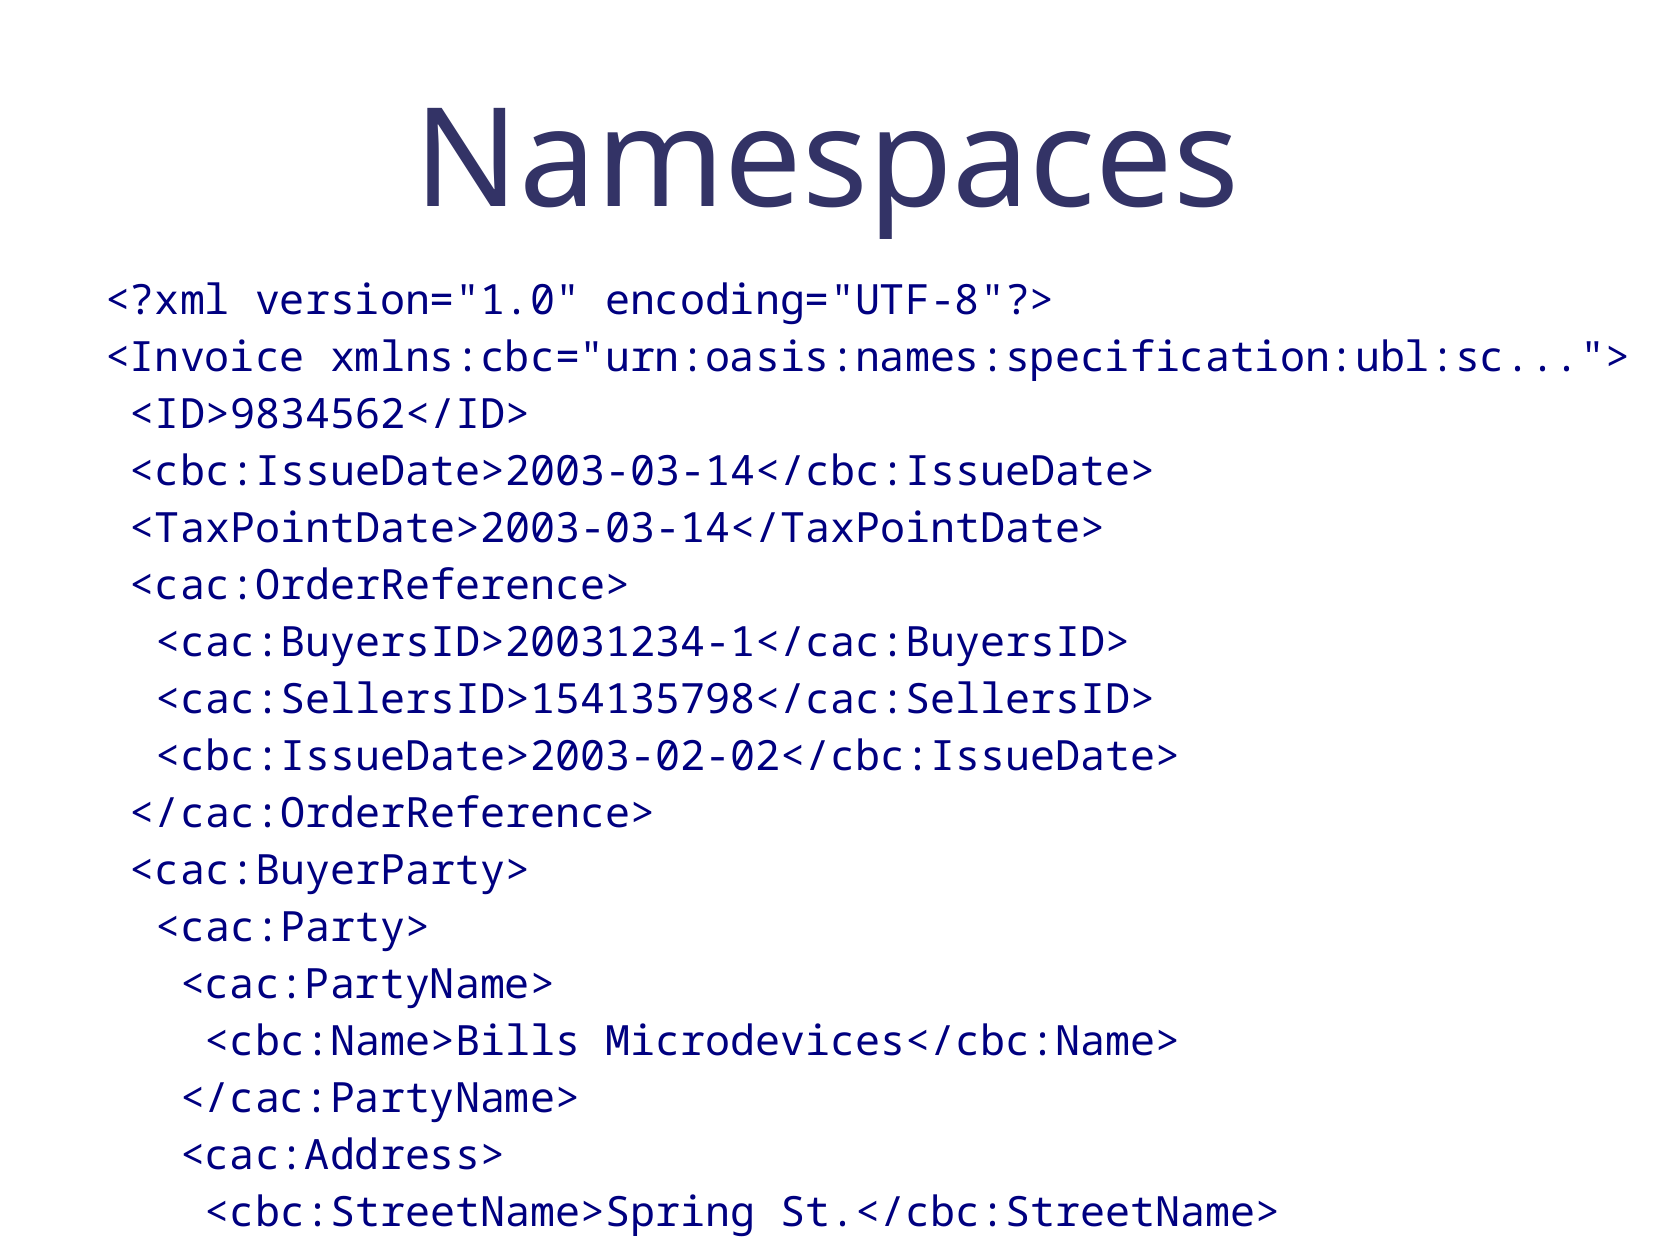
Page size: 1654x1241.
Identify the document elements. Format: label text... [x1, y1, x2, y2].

text_box <?xml version="1.0" encoding="UTF-8"?> <Invoice xmlns:cbc="urn:oasis:names:specification:ubl:sc..."> <ID>9834562</ID> <cbc:IssueDate>2003-03-14</cbc:IssueDate> <TaxPointDate>2003-03-14</TaxPointDate> <cac:OrderReference> <cac:BuyersID>20031234-1</cac:BuyersID> <cac:SellersID>154135798</cac:SellersID> <cbc:IssueDate>2003-02-02</cbc:IssueDate> </cac:OrderReference> <cac:BuyerParty> <cac:Party> <cac:PartyName> <cbc:Name>Bills Microdevices</cbc:Name> </cac:PartyName> <cac:Address> <cbc:StreetName>Spring St.</cbc:StreetName> <cbc:BuildingNumber>413</cbc:BuildingNumber> <cbc:CityName>Elgin</cbc:CityName> <cbc:PostalZone>60123</cbc:PostalZone> <cac:CountrySubentityCode>IL</cac:CountrySubentityCode> </cac:Address> </cac:Party> </cac:BuyerParty> </cac:Party> [90, 262, 1654, 1241]
title Namespaces [82, 56, 1571, 250]
